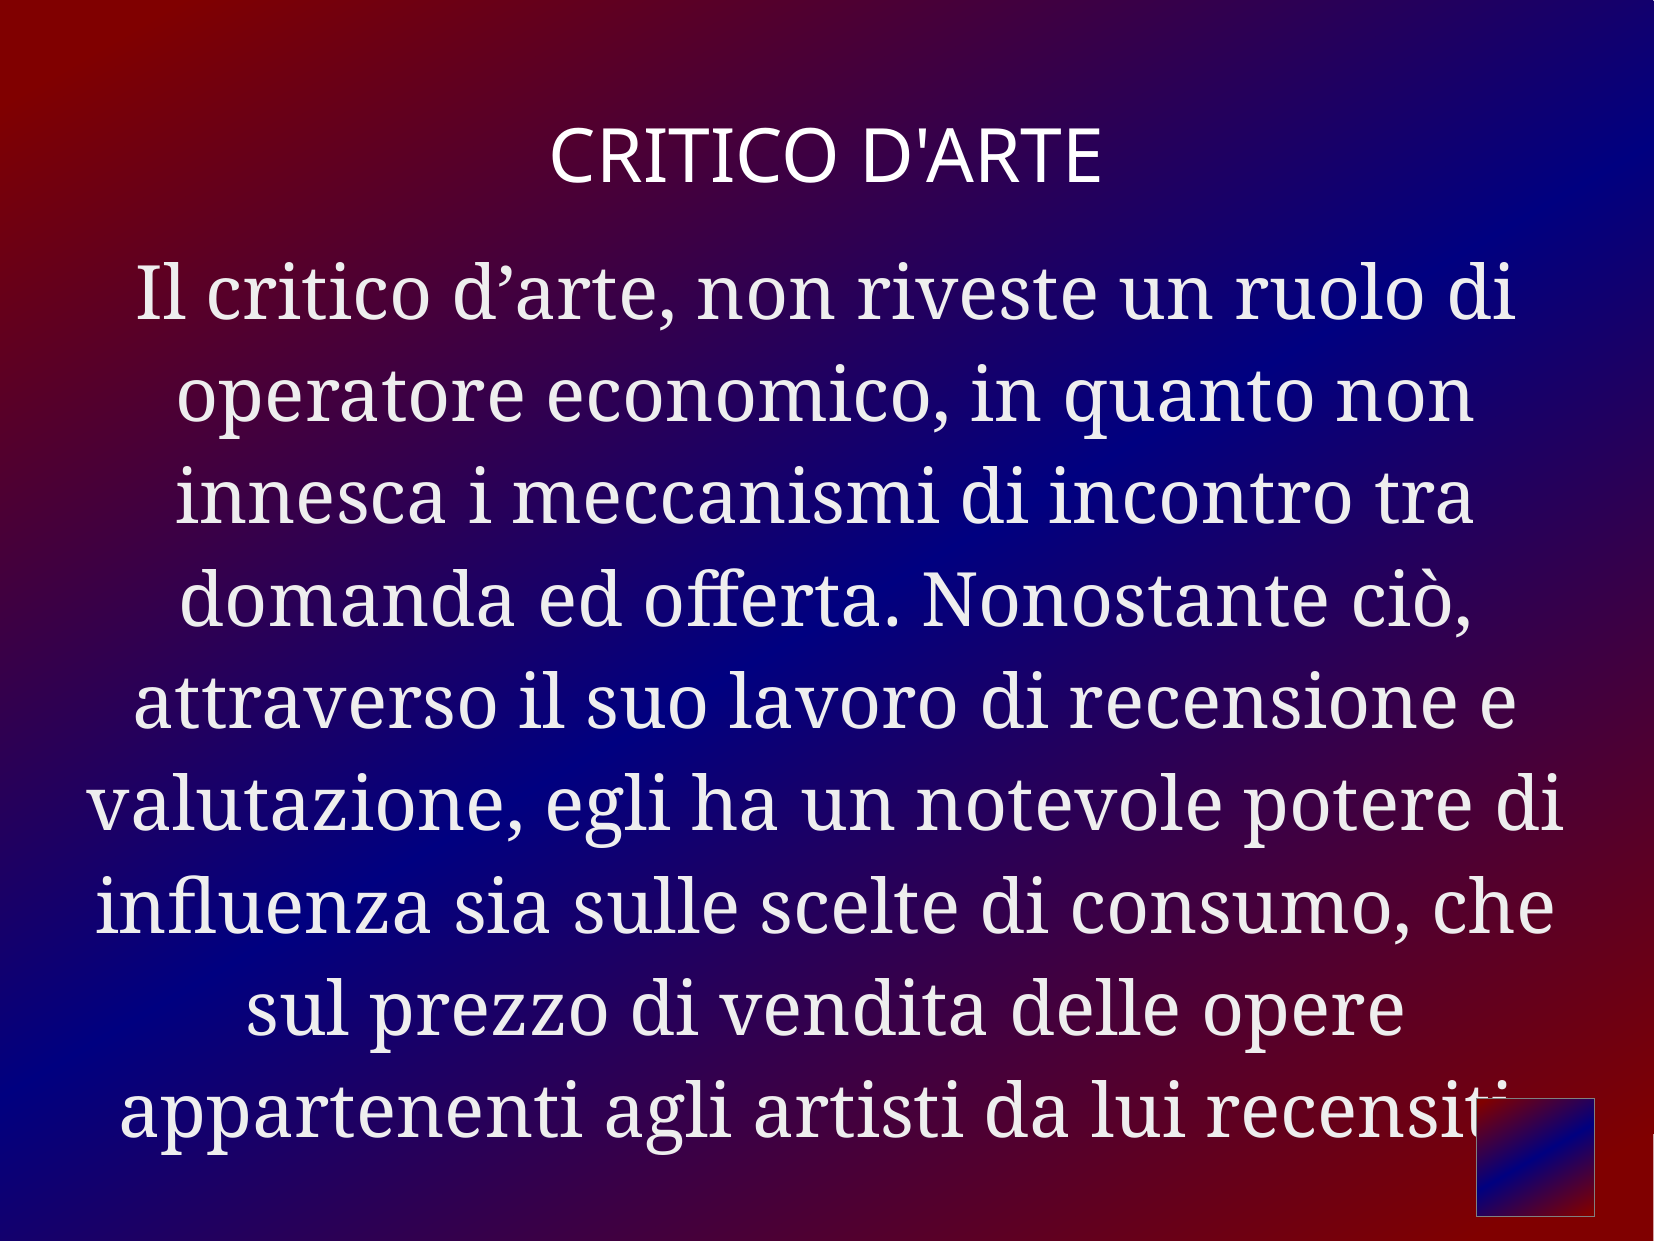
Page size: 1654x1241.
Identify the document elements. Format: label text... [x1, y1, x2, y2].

subtitle Il critico d’arte, non riveste un ruolo di operatore economico, in quanto non innesca i meccanismi di incontro tra domanda ed offerta. Nonostante ciò, attraverso il suo lavoro di recensione e valutazione, egli ha un notevole potere di influenza sia sulle scelte di consumo, che sul prezzo di vendita delle opere appartenenti agli artisti da lui recensiti. [82, 290, 1571, 1109]
title CRITICO D'ARTE [82, 49, 1571, 257]
text_box [1476, 1098, 1595, 1217]
